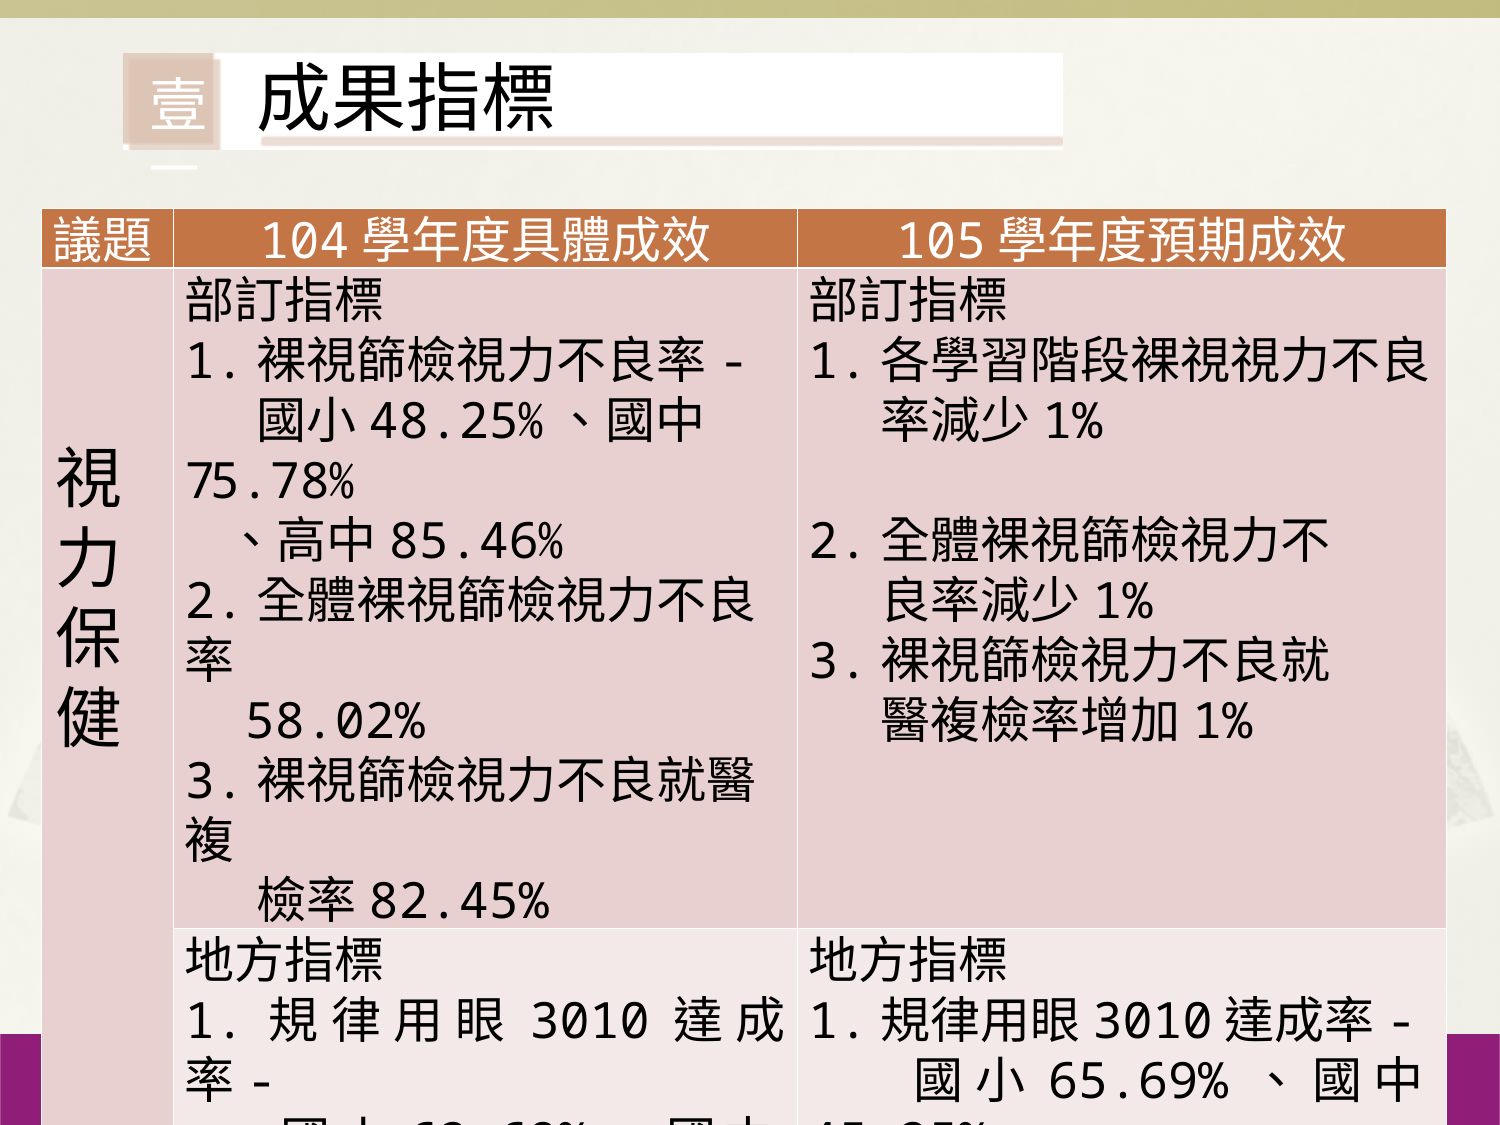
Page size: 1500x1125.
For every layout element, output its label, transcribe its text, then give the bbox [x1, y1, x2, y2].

table_cell 地方指標 1.規律用眼3010達成率- 國小65.69%、國中45.25% [798, 929, 1446, 1125]
text_box 壹一 [134, 60, 199, 206]
table_cell 部訂指標 1.各學習階段裸視視力不良 率減少1% 2.全體裸視篩檢視力不 良率減少1% 3.裸視篩檢視力不良就 醫複檢率增加1% [798, 269, 1446, 928]
picture [0, 18, 1500, 1125]
table_header 議題 [42, 209, 173, 267]
table_cell 地方指標 1.規律用眼3010達成率- 國小62.69%、國中40.25% [174, 929, 797, 1125]
table_header 104學年度具體成效 [174, 209, 797, 267]
table_cell 視力保健 [42, 269, 173, 1125]
table_header 105學年度預期成效 [798, 209, 1446, 267]
table_cell 部訂指標 1.裸視篩檢視力不良率- 國小48.25%、國中75.78% 、高中85.46% 2.全體裸視篩檢視力不良率 58.02% 3.裸視篩檢視力不良就醫複 檢率82.45% [174, 269, 797, 928]
text_box 壹一 [164, 111, 192, 116]
text_box 成果指標 [242, 42, 1377, 149]
text_box 壹一 [180, 84, 199, 89]
